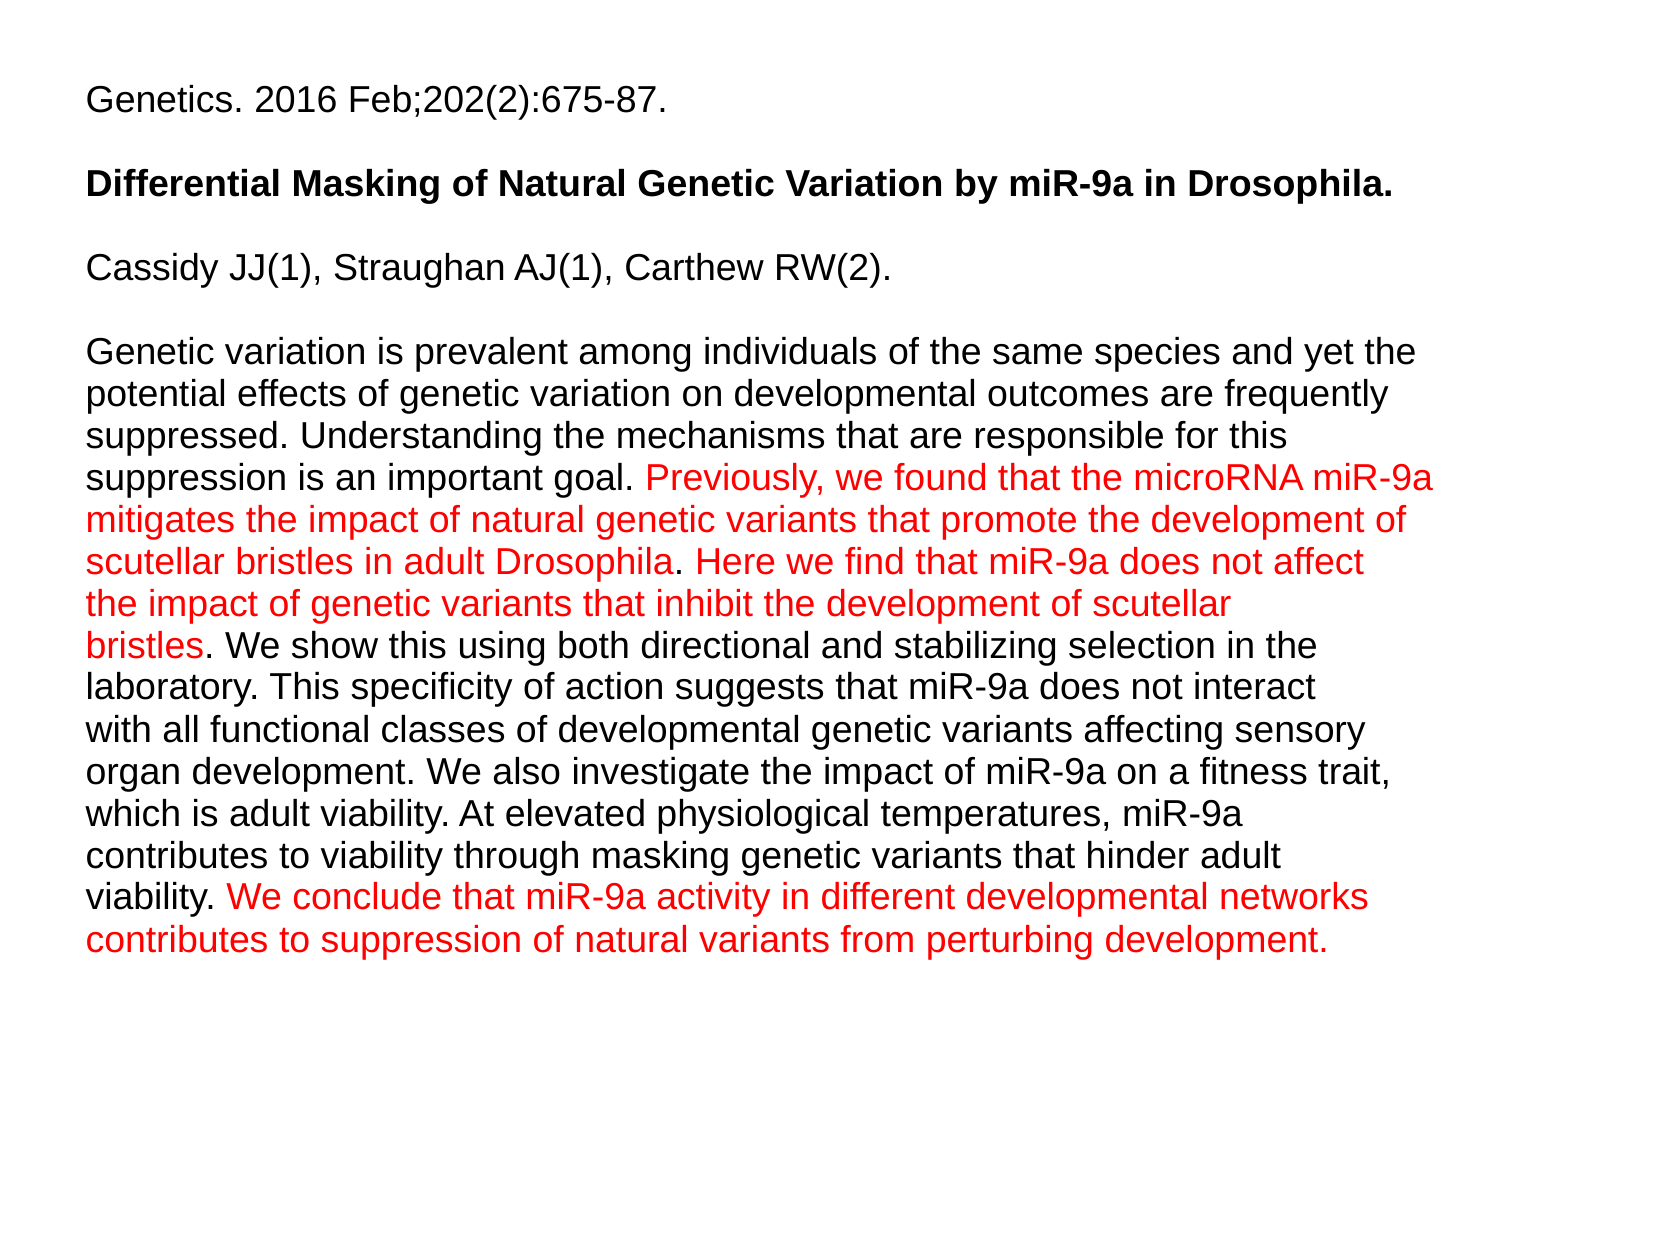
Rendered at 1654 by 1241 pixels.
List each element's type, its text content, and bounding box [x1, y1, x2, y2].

text_box Genetics. 2016 Feb;202(2):675-87. Differential Masking of Natural Genetic Variation by miR-9a in Drosophila. Cassidy JJ(1), Straughan AJ(1), Carthew RW(2). Genetic variation is prevalent among individuals of the same species and yet the potential effects of genetic variation on developmental outcomes are frequently suppressed. Understanding the mechanisms that are responsible for this suppression is an important goal. Previously, we found that the microRNA miR-9a mitigates the impact of natural genetic variants that promote the development of scutellar bristles in adult Drosophila. Here we find that miR-9a does not affect the impact of genetic variants that inhibit the development of scutellar bristles. We show this using both directional and stabilizing selection in the laboratory. This specificity of action suggests that miR-9a does not interact with all functional classes of developmental genetic variants affecting sensory organ development. We also investigate the impact of miR-9a on a fitness trait, which is adult viability. At elevated physiological temperatures, miR-9a contributes to viability through masking genetic variants that hinder adult viability. We conclude that miR-9a activity in different developmental networks contributes to suppression of natural variants from perturbing development. [70, 70, 1448, 968]
